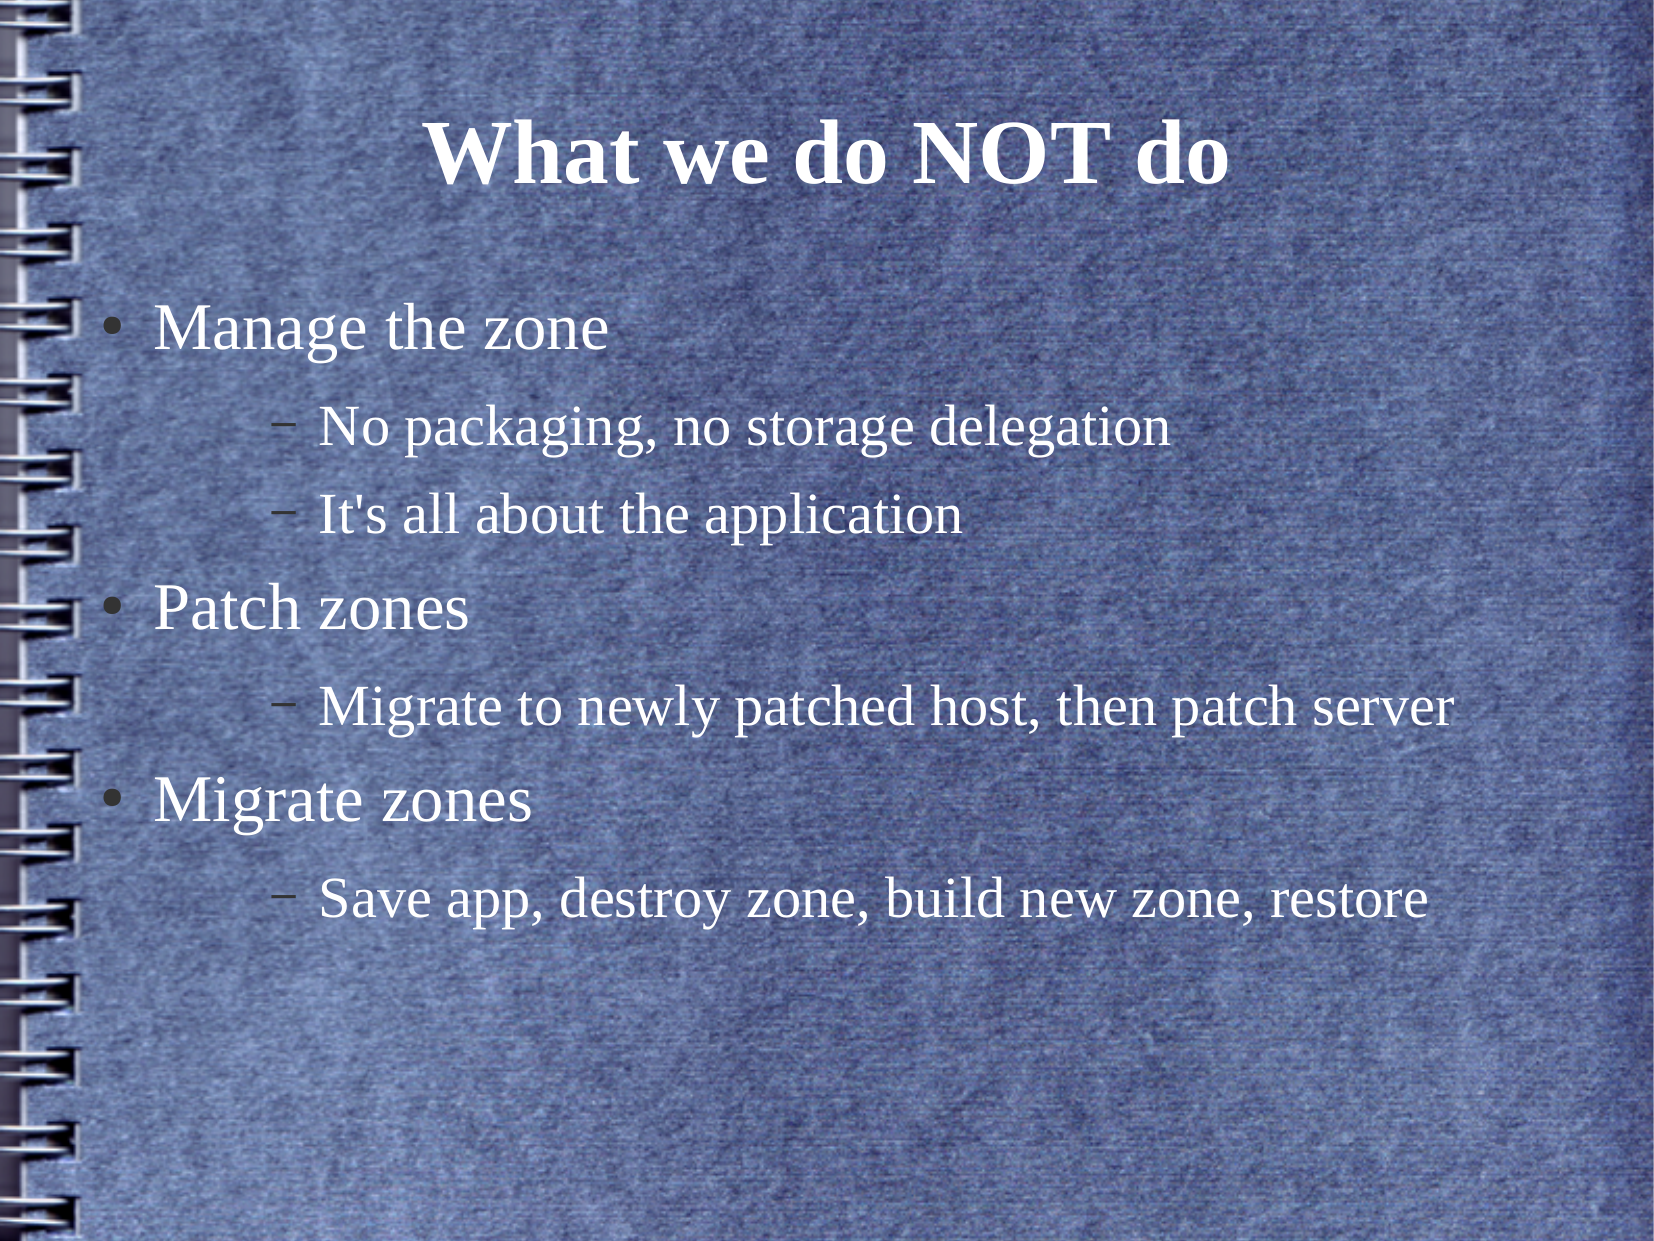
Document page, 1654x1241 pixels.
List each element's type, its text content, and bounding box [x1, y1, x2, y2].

title What we do NOT do [82, 49, 1571, 257]
list Manage the zone No packaging, no storage delegation It's all about the application Patch zones Migrate to newly patched host, then patch server Migrate zones Save app, destroy zone, build new zone, restore [82, 290, 1571, 1109]
picture [0, 0, 1654, 1241]
